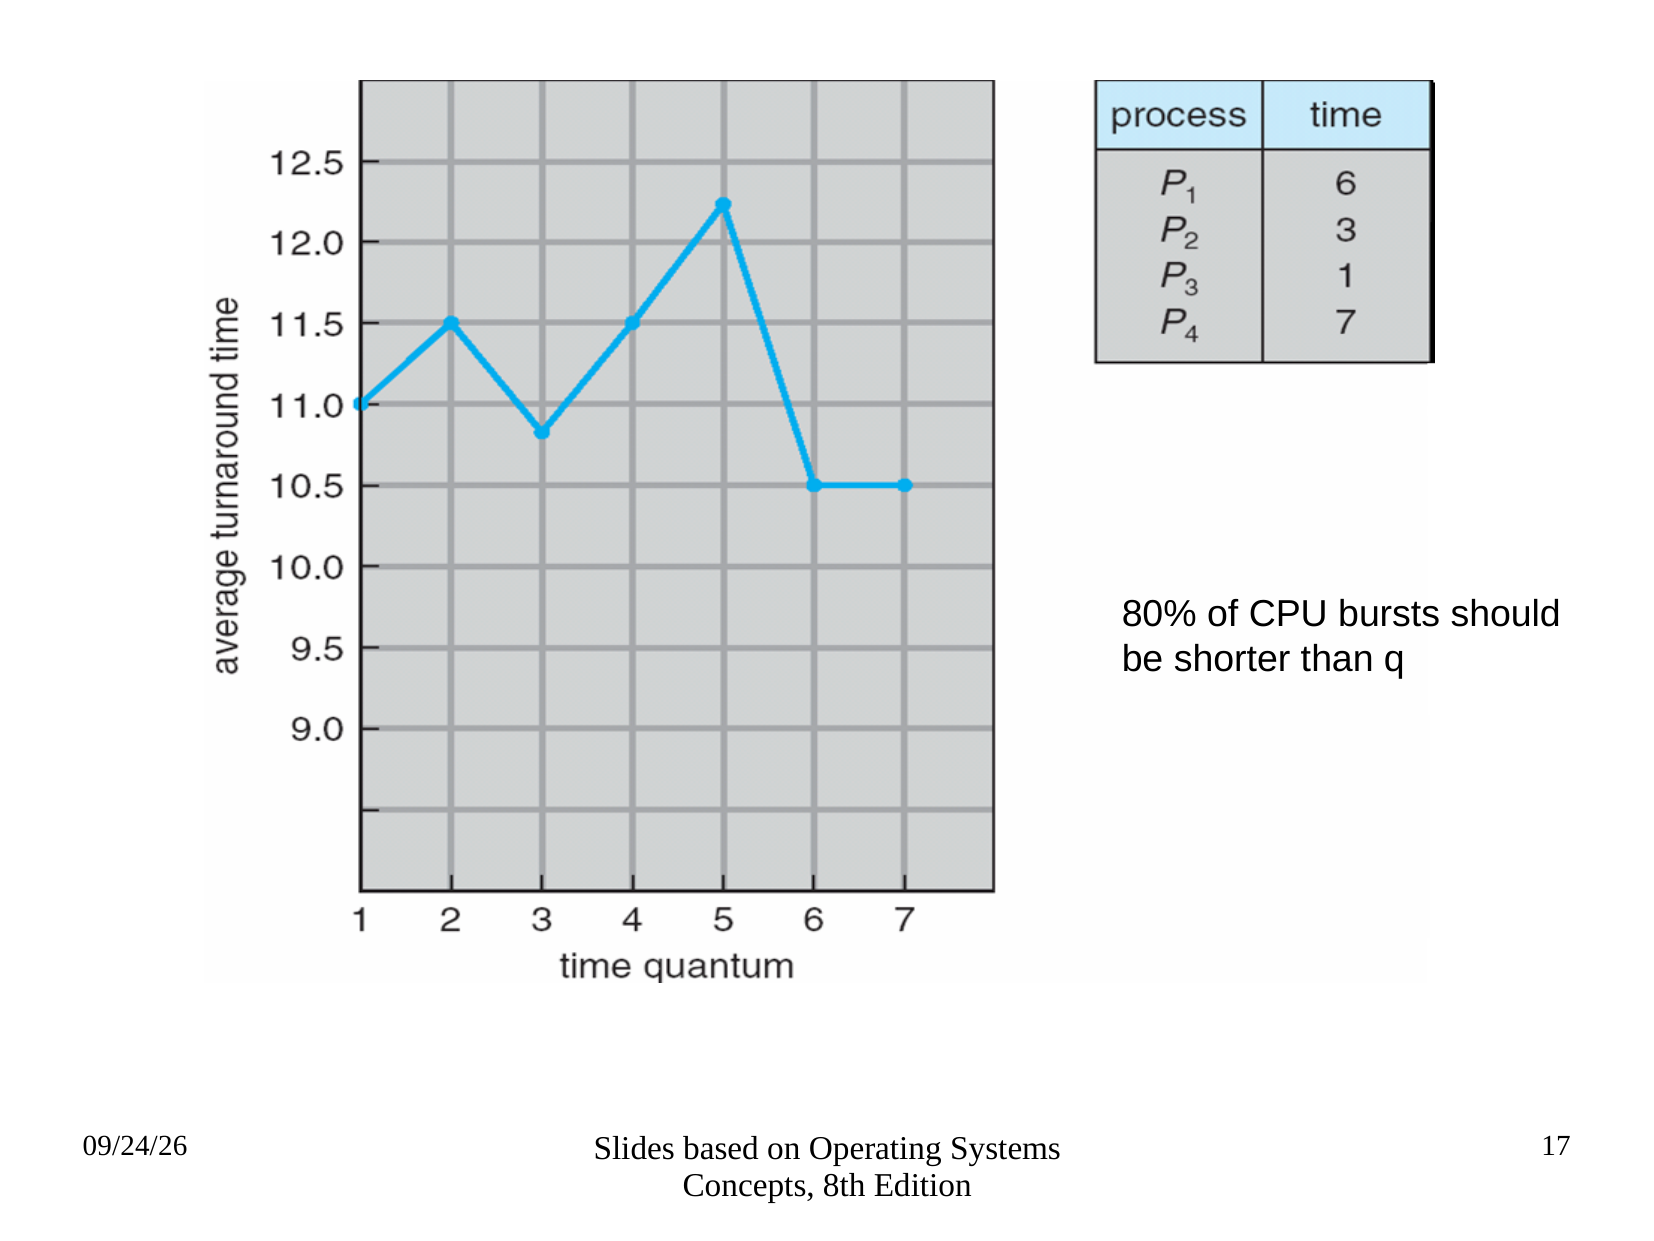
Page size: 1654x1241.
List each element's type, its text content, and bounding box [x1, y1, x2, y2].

text_box 80% of CPU bursts should be shorter than q [1064, 578, 1635, 691]
picture [203, 80, 1435, 983]
